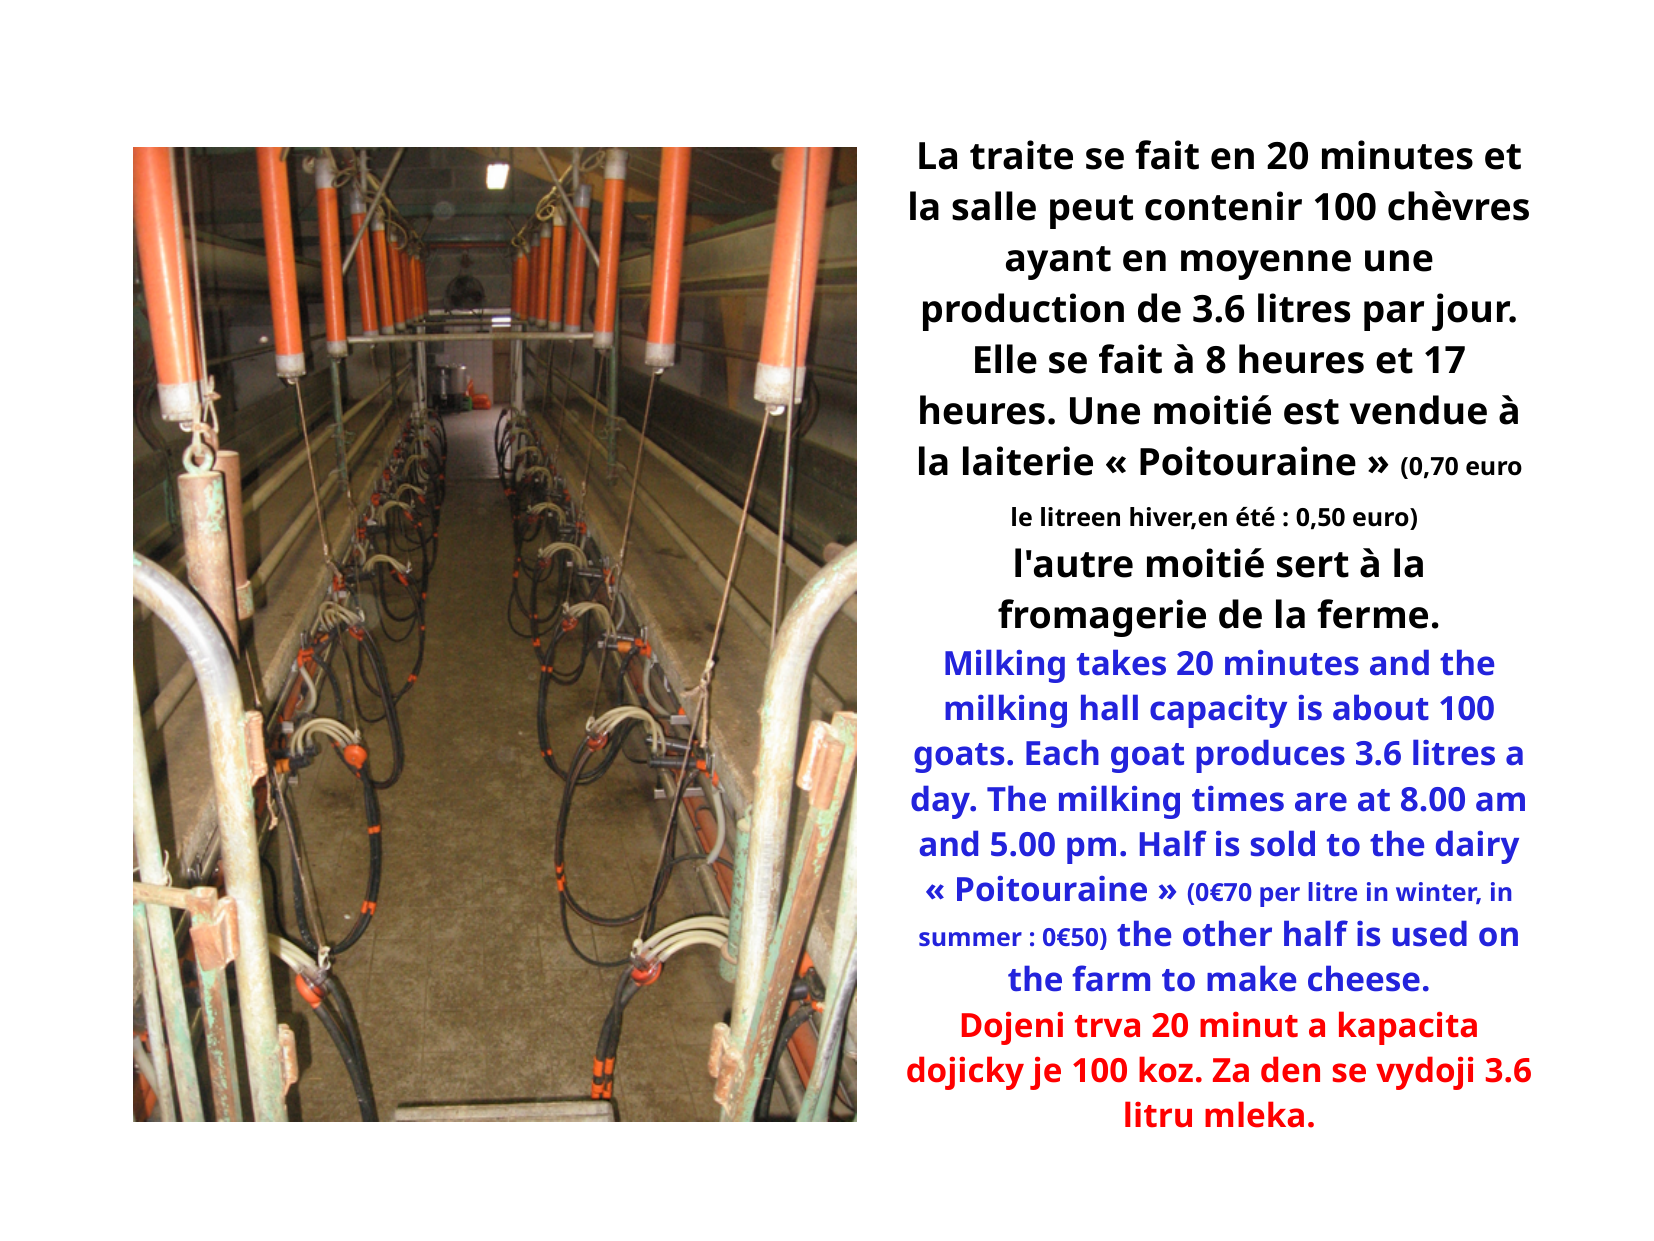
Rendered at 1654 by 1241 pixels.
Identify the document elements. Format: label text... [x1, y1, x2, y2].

picture [133, 147, 857, 1123]
title La traite se fait en 20 minutes et la salle peut contenir 100 chèvres ayant en moyenne une production de 3.6 litres par jour. Elle se fait à 8 heures et 17 heures. Une moitié est vendue à la laiterie « Poitouraine » (0,70 euro le litreen hiver,en été : 0,50 euro) l'autre moitié sert à la fromagerie de la ferme. Milking takes 20 minutes and the milking hall capacity is about 100 goats. Each goat produces 3.6 litres a day. The milking times are at 8.00 am and 5.00 pm. Half is sold to the dairy « Poitouraine » (0€70 per litre in winter, in summer : 0€50) the other half is used on the farm to make cheese. Dojeni trva 20 minut a kapacita dojicky je 100 koz. Za den se vydoji 3.6 litru mleka. [903, 115, 1536, 1152]
